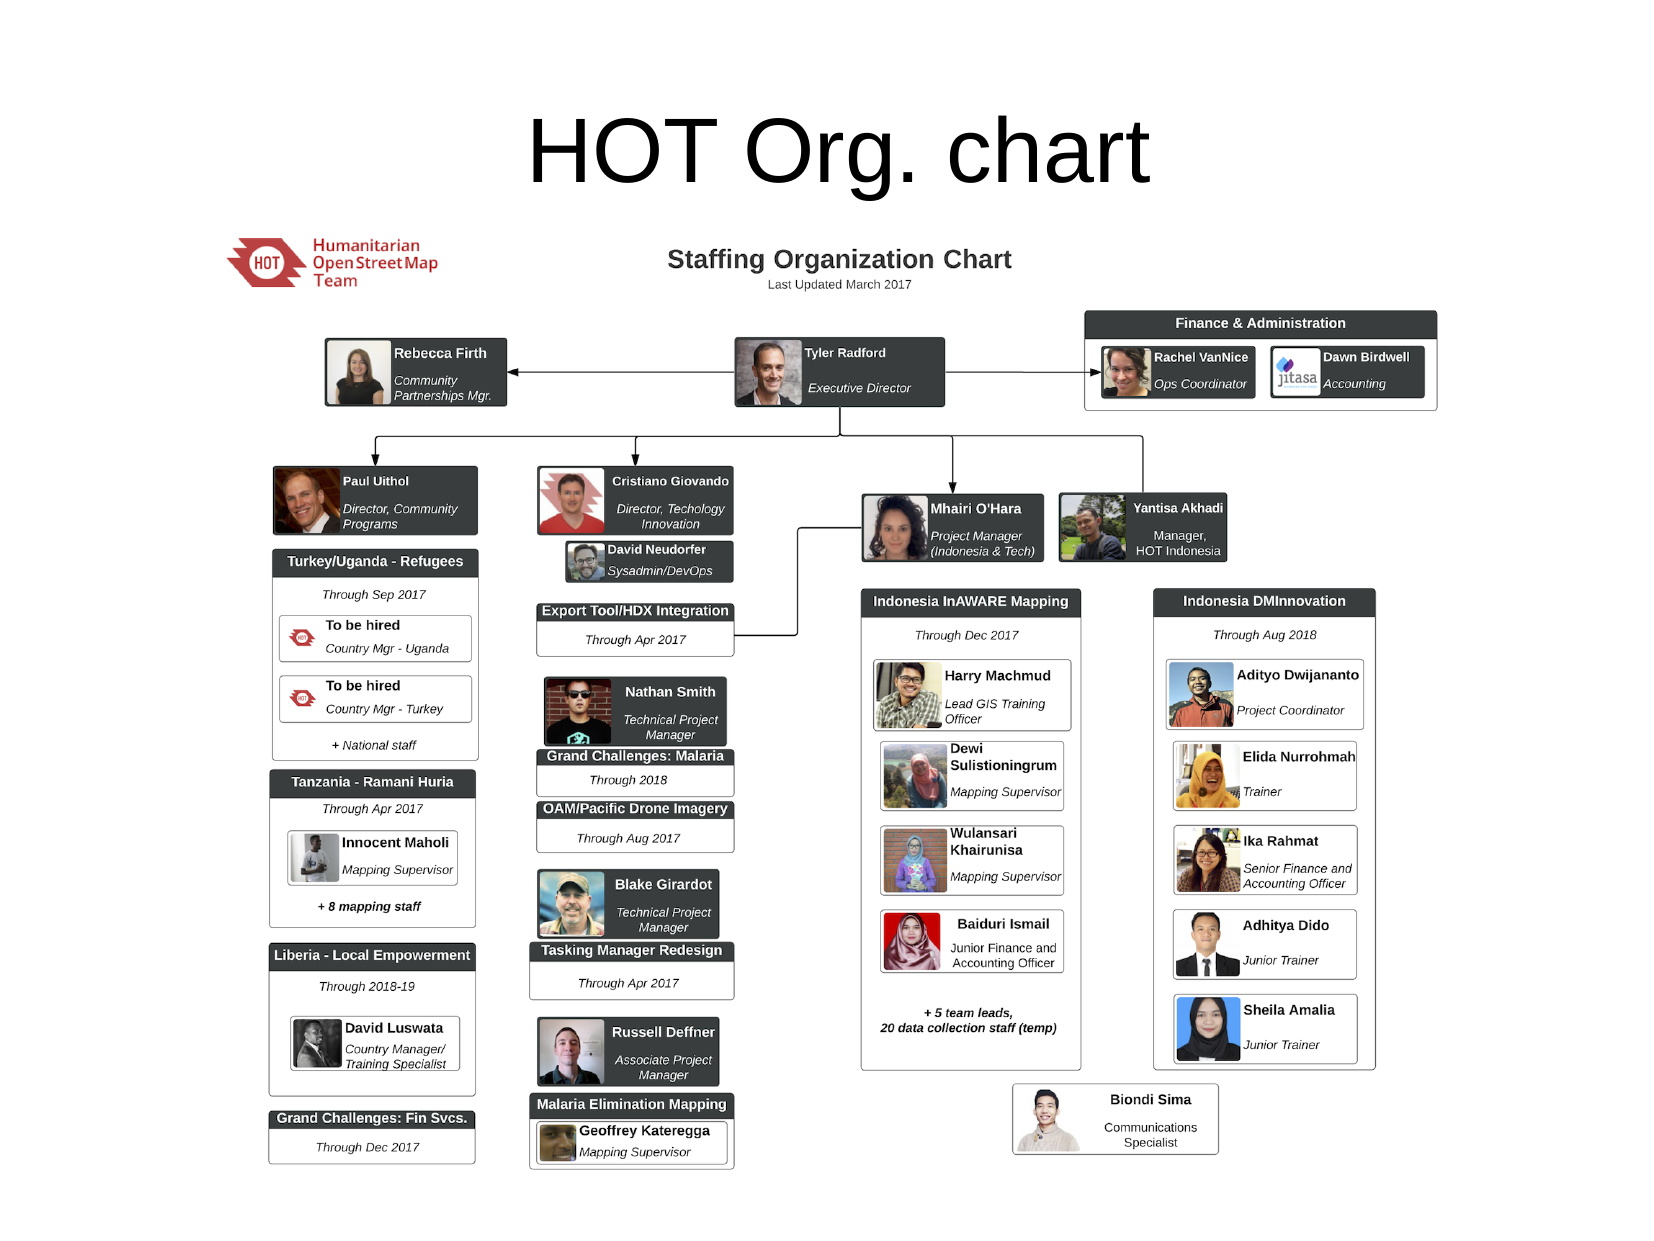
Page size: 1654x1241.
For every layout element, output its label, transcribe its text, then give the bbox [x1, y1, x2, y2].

title HOT Org. chart [94, 47, 1583, 255]
picture [212, 224, 1453, 1183]
